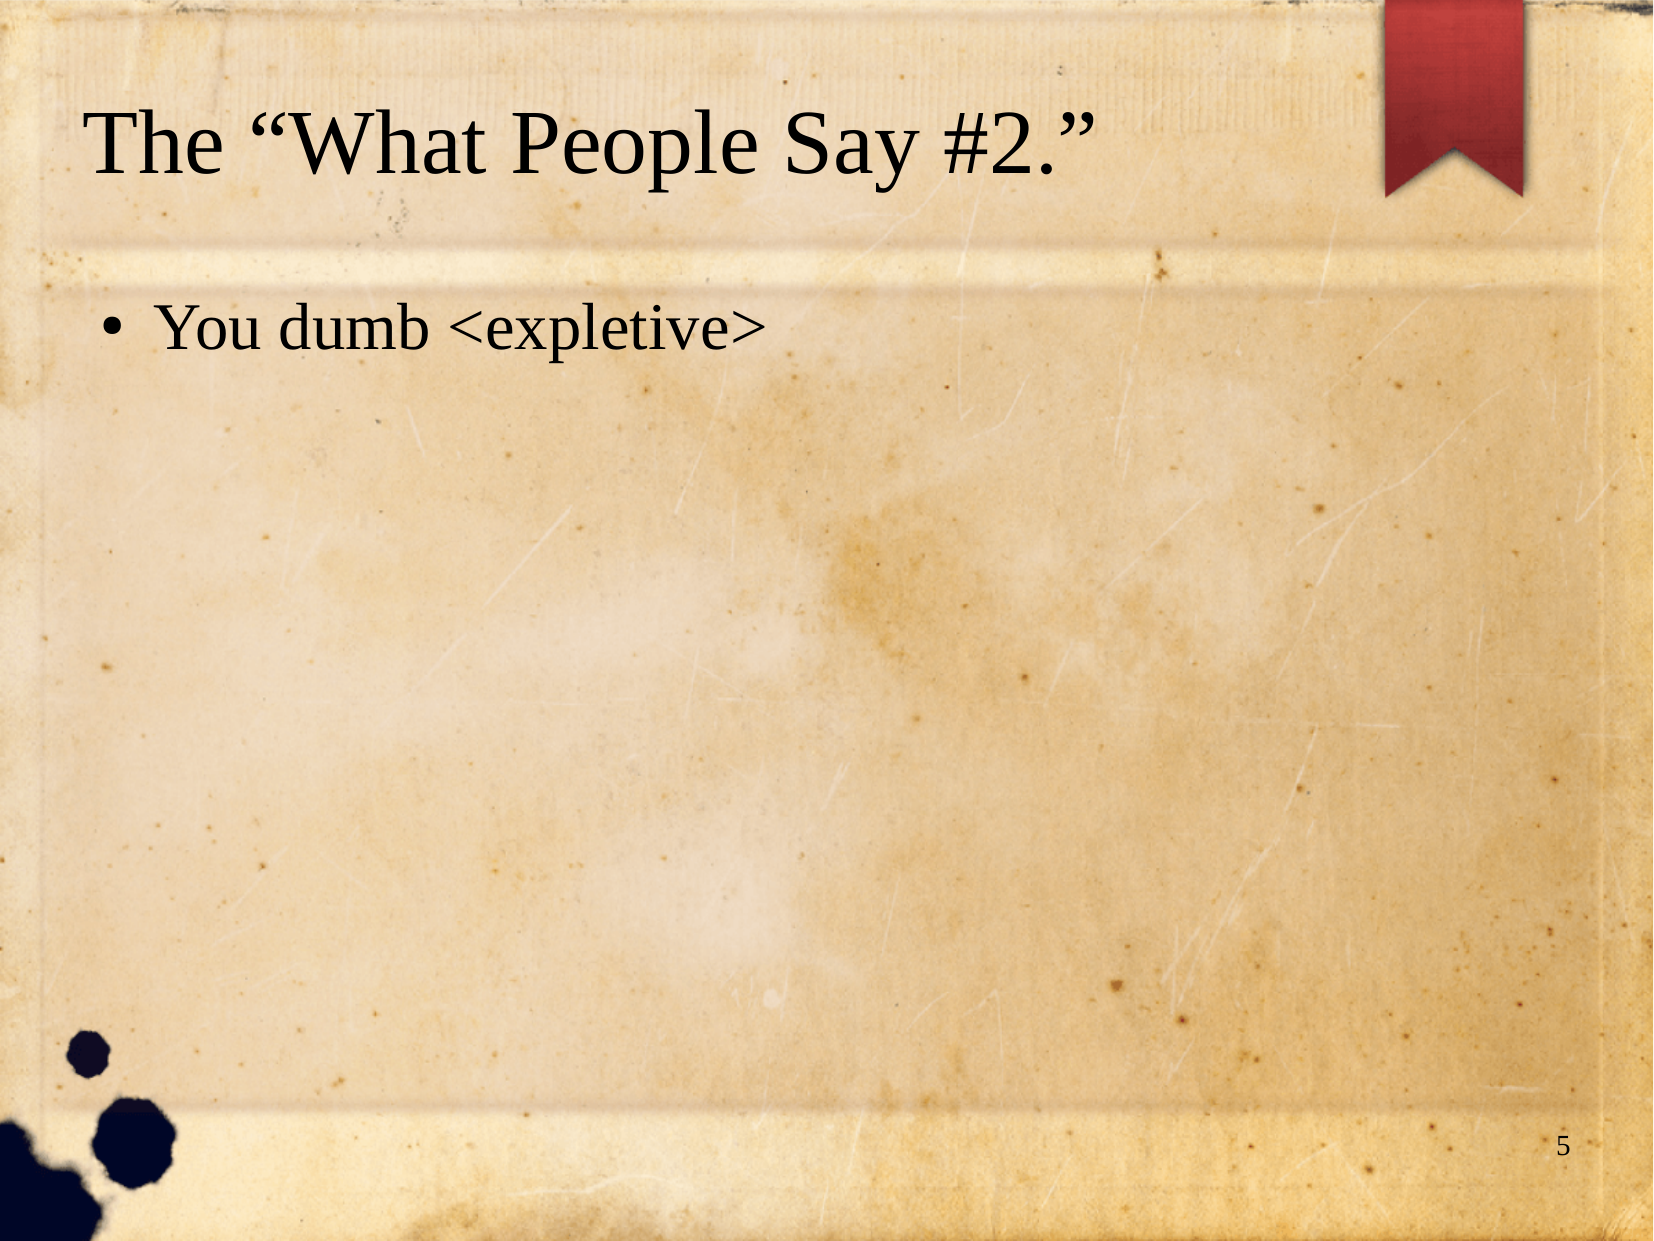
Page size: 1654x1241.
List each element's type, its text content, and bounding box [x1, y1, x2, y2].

picture [0, 0, 1654, 1241]
title The “What People Say #2.” [82, 49, 1347, 237]
list You dumb <expletive> [82, 290, 1538, 1010]
